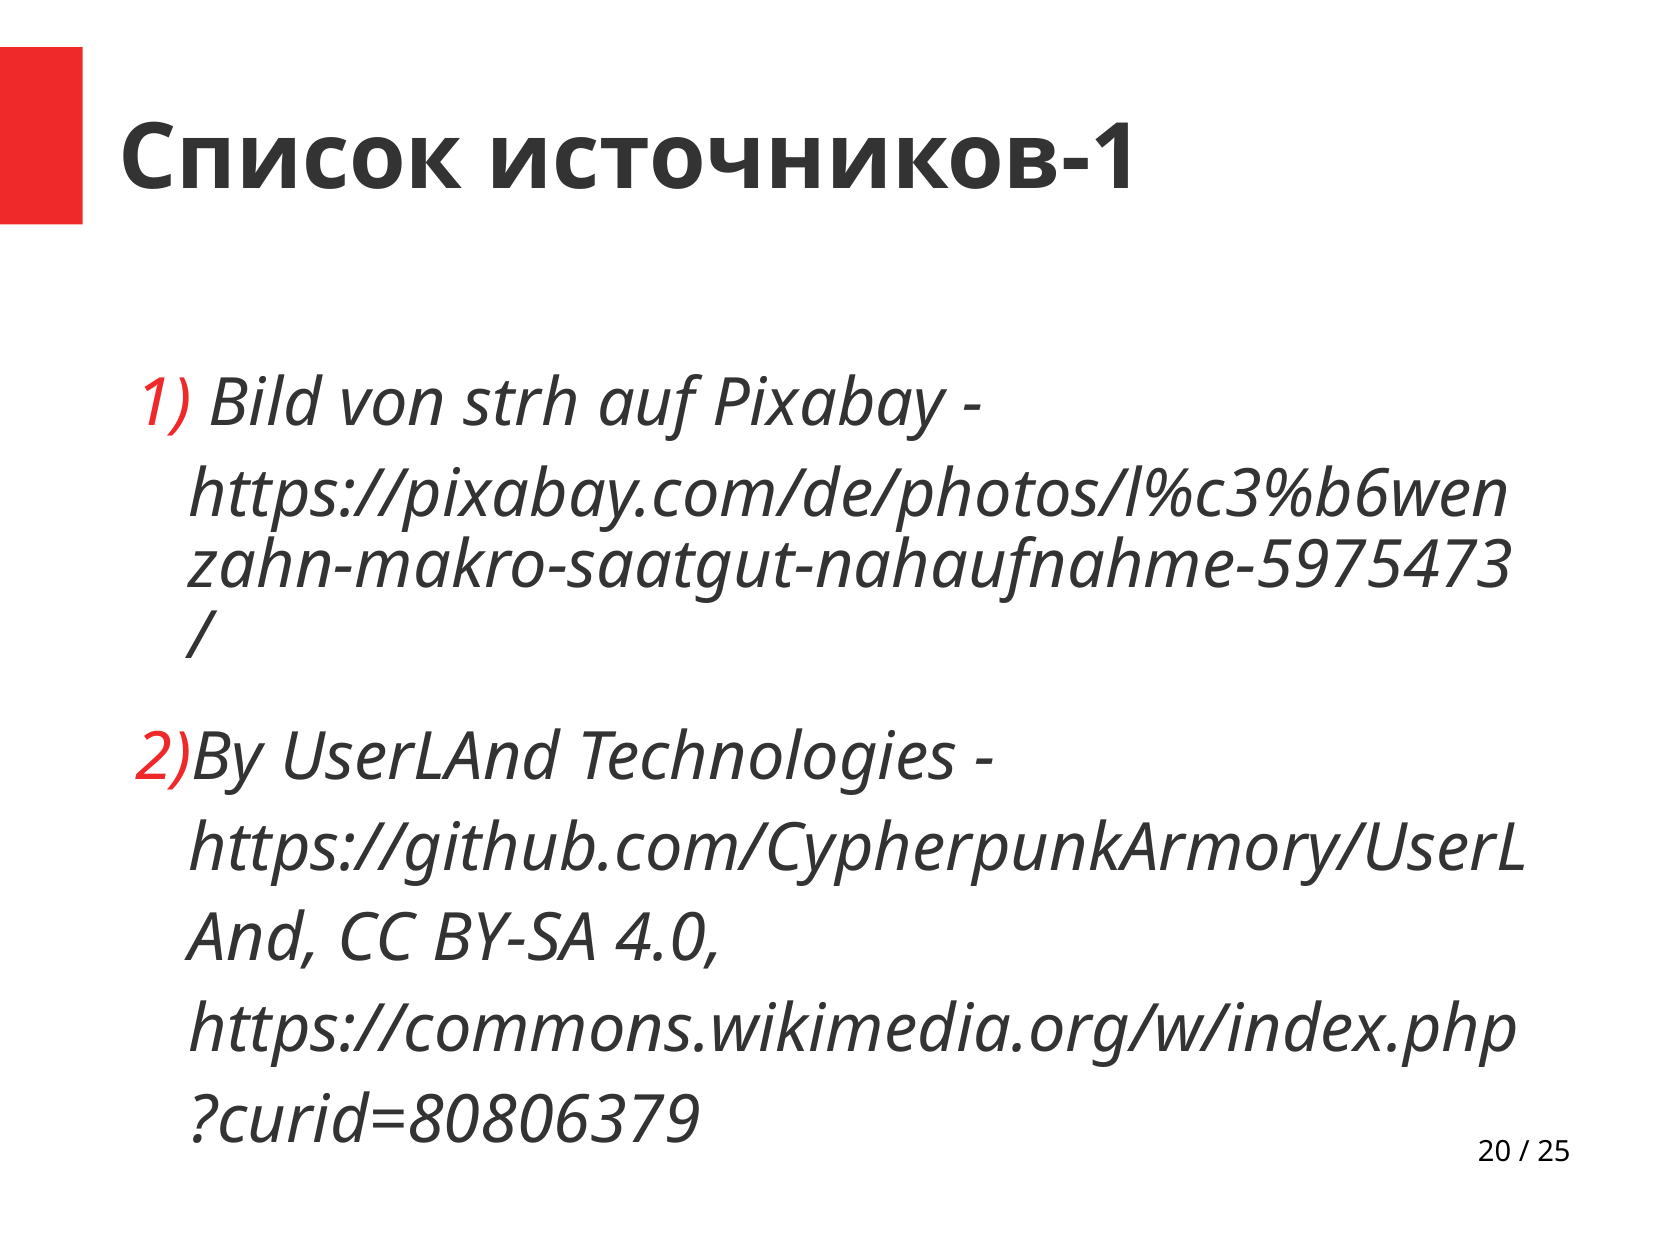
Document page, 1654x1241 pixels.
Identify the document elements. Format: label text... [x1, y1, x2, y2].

list Bild von strh auf Pixabay - https://pixabay.com/de/photos/l%c3%b6wenzahn-makro-saatgut-nahaufnahme-5975473/ By UserLAnd Technologies - https://github.com/CypherpunkArmory/UserLAnd, CC BY-SA 4.0, https://commons.wikimedia.org/w/index.php?curid=80806379 [118, 354, 1536, 1074]
title Список источников-1 [118, 49, 1571, 257]
